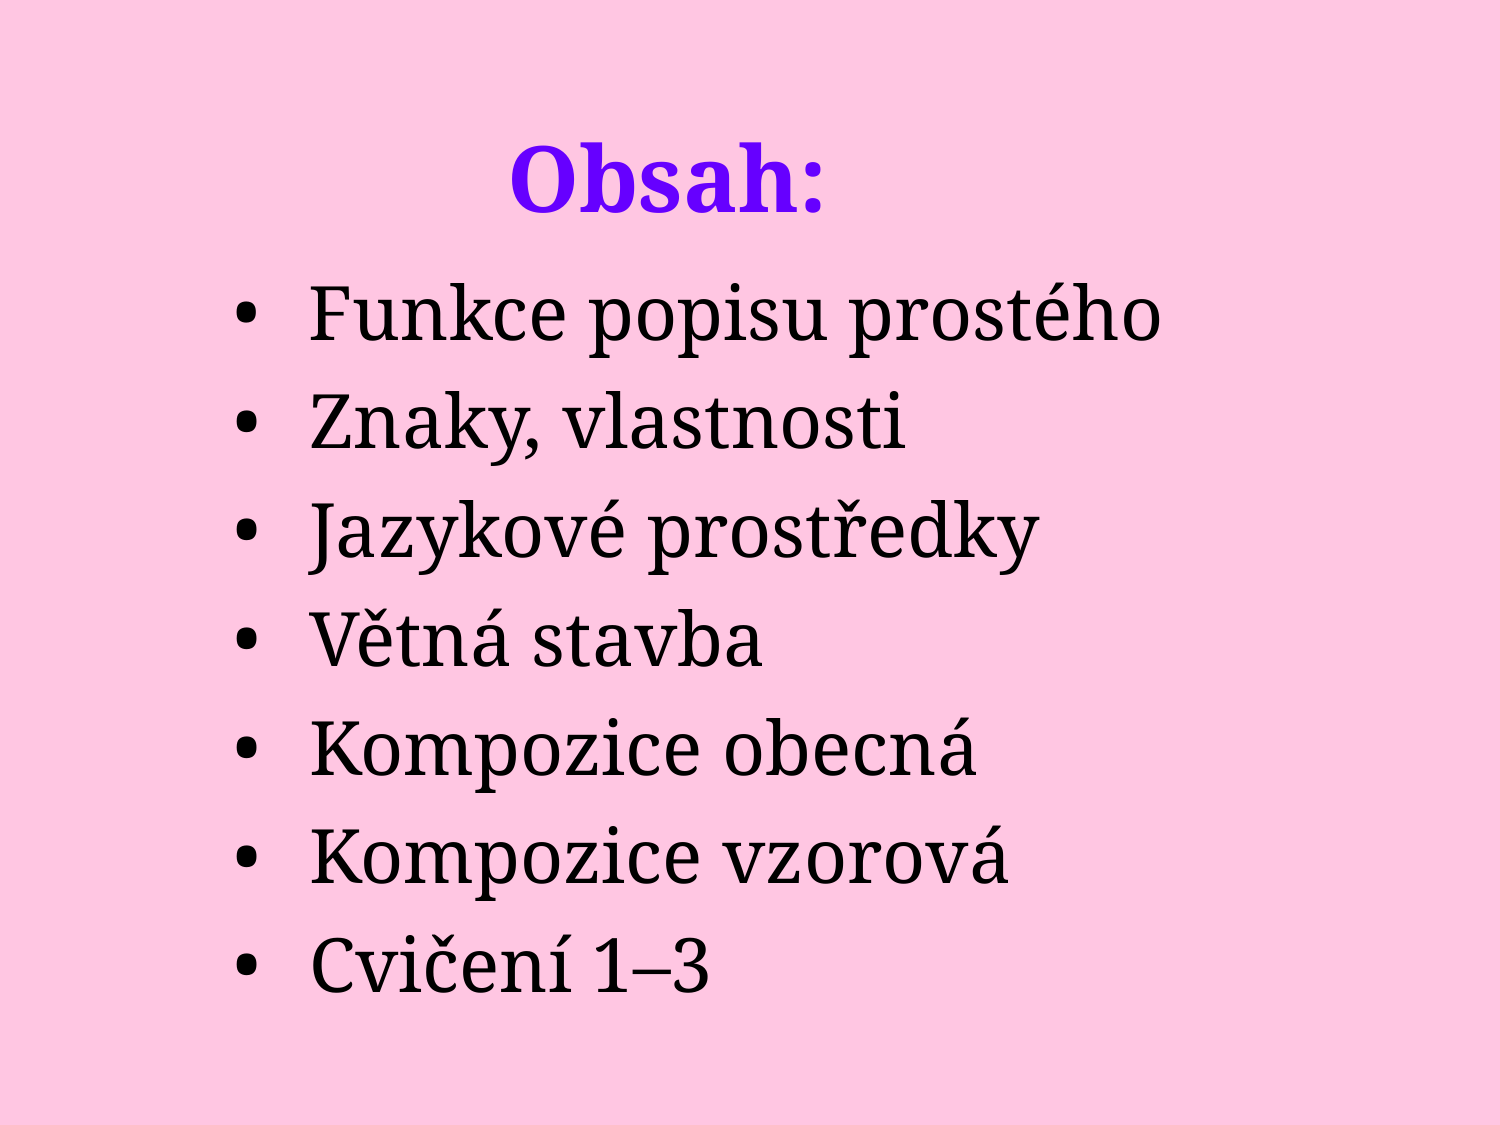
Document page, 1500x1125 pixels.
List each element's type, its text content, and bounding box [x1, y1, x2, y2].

title Obsah: [138, 33, 1197, 239]
list Funkce popisu prostého Znaky, vlastnosti Jazykové prostředky Větná stavba Kompozice obecná Kompozice vzorová Cvičení 1–3 [218, 257, 1336, 1124]
